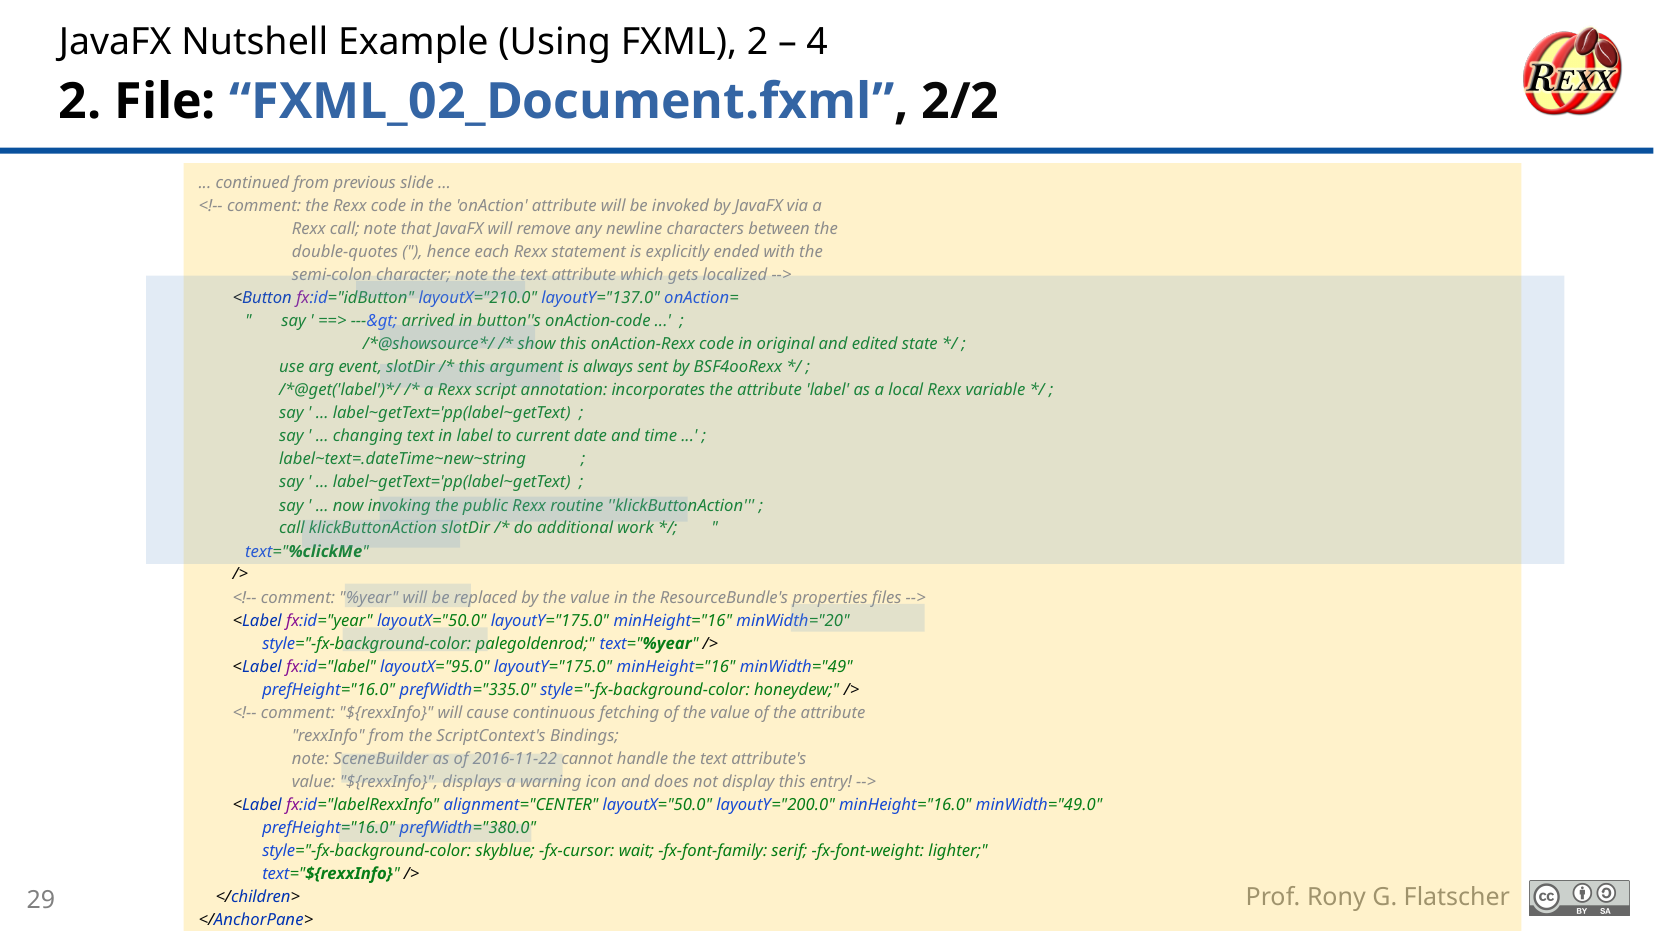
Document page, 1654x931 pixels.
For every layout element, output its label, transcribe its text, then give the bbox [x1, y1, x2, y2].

text_box [341, 753, 563, 783]
text_box ... continued from previous slide … <!-- comment: the Rexx code in the 'onAction' attribute will be invoked by JavaFX via a Rexx call; note that JavaFX will remove any newline characters between the double-quotes ("), hence each Rexx statement is explicitly ended with the semi-colon character; note the text attribute which gets localized --> <Button fx:id="idButton" layoutX="210.0" layoutY="137.0" onAction= " say ' ==> ---&gt; arrived in button''s onAction-code ...' ; /*@showsource*/ /* show this onAction-Rexx code in original and edited state */ ; use arg event, slotDir /* this argument is always sent by BSF4ooRexx */ ; /*@get('label')*/ /* a Rexx script annotation: incorporates the attribute 'label' as a local Rexx variable */ ; say ' ... label~getText='pp(label~getText) ; say ' ... changing text in label to current date and time ...' ; label~text=.dateTime~new~string ; say ' ... label~getText='pp(label~getText) ; say ' ... now invoking the public Rexx routine ''klickButtonAction''' ; call klickButtonAction slotDir /* do additional work */; " text="%clickMe" /> <!-- comment: "%year" will be replaced by the value in the ResourceBundle's properties files --> <Label fx:id="year" layoutX="50.0" layoutY="175.0" minHeight="16" minWidth="20" style="-fx-background-color: palegoldenrod;" text="%year" /> <Label fx:id="label" layoutX="95.0" layoutY="175.0" minHeight="16" minWidth="49" prefHeight="16.0" prefWidth="335.0" style="-fx-background-color: honeydew;" /> <!-- comment: "${rexxInfo}" will cause continuous fetching of the value of the attribute "rexxInfo" from the ScriptContext's Bindings; note: SceneBuilder as of 2016-11-22 cannot handle the text attribute's value: "${rexxInfo}", displays a warning icon and does not display this entry! --> <Label fx:id="labelRexxInfo" alignment="CENTER" layoutX="50.0" layoutY="200.0" minHeight="16.0" minWidth="49.0" prefHeight="16.0" prefWidth="380.0" style="-fx-background-color: skyblue; -fx-cursor: wait; -fx-font-family: serif; -fx-font-weight: lighter;" text="${rexxInfo}" /> </children> </AnchorPane> [183, 163, 1522, 275]
title JavaFX Nutshell Example (Using FXML), 2 – 4 2. File: “FXML_02_Document.fxml”, 2/2 [0, 0, 1625, 148]
text_box [344, 583, 471, 608]
text_box [146, 275, 1565, 564]
text_box [338, 823, 532, 842]
text_box [790, 603, 925, 632]
text_box [342, 627, 488, 652]
text_box ... continued from previous slide … <!-- comment: the Rexx code in the 'onAction' attribute will be invoked by JavaFX via a Rexx call; note that JavaFX will remove any newline characters between the double-quotes ("), hence each Rexx statement is explicitly ended with the semi-colon character; note the text attribute which gets localized --> <Button fx:id="idButton" layoutX="210.0" layoutY="137.0" onAction= " say ' ==> ---&gt; arrived in button''s onAction-code ...' ; /*@showsource*/ /* show this onAction-Rexx code in original and edited state */ ; use arg event, slotDir /* this argument is always sent by BSF4ooRexx */ ; /*@get('label')*/ /* a Rexx script annotation: incorporates the attribute 'label' as a local Rexx variable */ ; say ' ... label~getText='pp(label~getText) ; say ' ... changing text in label to current date and time ...' ; label~text=.dateTime~new~string ; say ' ... label~getText='pp(label~getText) ; say ' ... now invoking the public Rexx routine ''klickButtonAction''' ; call klickButtonAction slotDir /* do additional work */; " text="%clickMe" /> <!-- comment: "%year" will be replaced by the value in the ResourceBundle's properties files --> <Label fx:id="year" layoutX="50.0" layoutY="175.0" minHeight="16" minWidth="20" style="-fx-background-color: palegoldenrod;" text="%year" /> <Label fx:id="label" layoutX="95.0" layoutY="175.0" minHeight="16" minWidth="49" prefHeight="16.0" prefWidth="335.0" style="-fx-background-color: honeydew;" /> <!-- comment: "${rexxInfo}" will cause continuous fetching of the value of the attribute "rexxInfo" from the ScriptContext's Bindings; note: SceneBuilder as of 2016-11-22 cannot handle the text attribute's value: "${rexxInfo}", displays a warning icon and does not display this entry! --> <Label fx:id="labelRexxInfo" alignment="CENTER" layoutX="50.0" layoutY="200.0" minHeight="16.0" minWidth="49.0" prefHeight="16.0" prefWidth="380.0" style="-fx-background-color: skyblue; -fx-cursor: wait; -fx-font-family: serif; -fx-font-weight: lighter;" text="${rexxInfo}" /> </children> </AnchorPane> [183, 564, 1522, 896]
